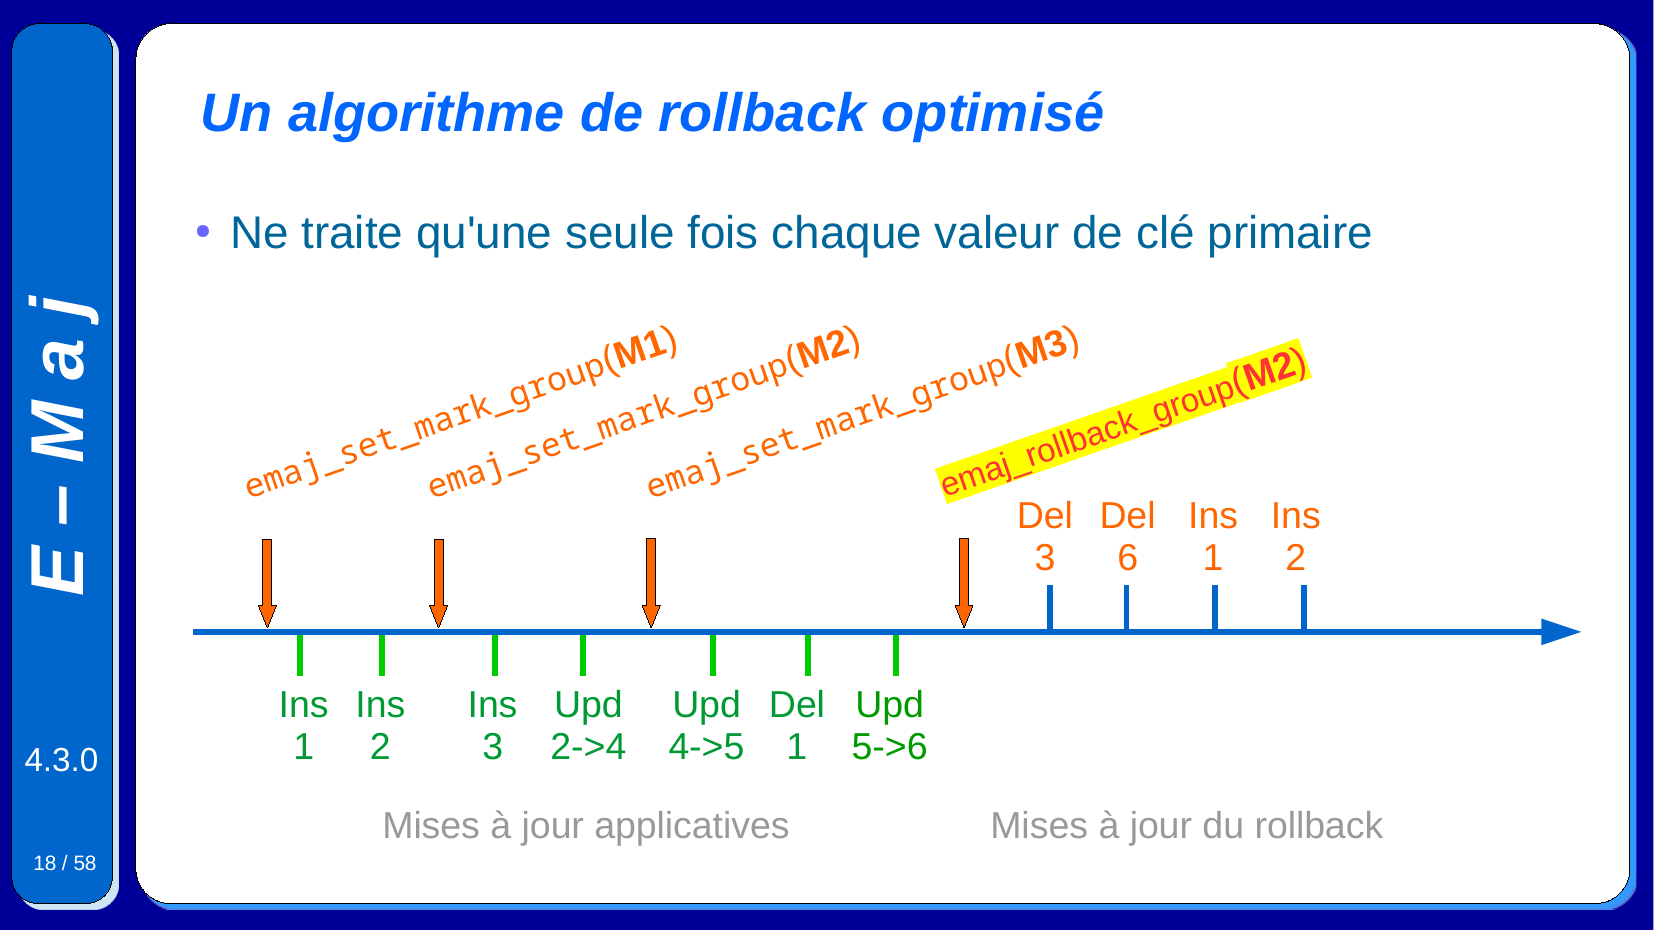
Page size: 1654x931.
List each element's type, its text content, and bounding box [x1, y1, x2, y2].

text_box Del 3 [1002, 487, 1084, 588]
text_box emaj_rollback_group(M2) [917, 313, 1369, 530]
text_box emaj_set_mark_group(M3) [622, 302, 1105, 530]
text_box Ins 3 [452, 676, 535, 777]
text_box Del 1 [779, 676, 836, 777]
text_box Upd 5->6 [836, 676, 962, 777]
text_box Ins 1 [1187, 487, 1256, 588]
title Un algorithme de rollback optimisé [200, 34, 1575, 191]
text_box Del 6 [1084, 487, 1187, 588]
text_box Mises à jour applicatives [367, 796, 805, 854]
text_box [258, 539, 277, 628]
text_box Ins 2 [1256, 487, 1347, 588]
text_box [955, 538, 973, 628]
text_box Mises à jour du rollback [975, 796, 1399, 854]
text_box Upd 4->5 [653, 676, 779, 777]
text_box [429, 539, 448, 628]
text_box emaj_set_mark_group(M2) [403, 302, 887, 530]
text_box [642, 538, 661, 628]
text_box Upd 2->4 [535, 676, 653, 777]
text_box emaj_set_mark_group(M1) [220, 302, 700, 530]
list Ne traite qu'une seule fois chaque valeur de clé primaire [177, 206, 1587, 827]
text_box Ins 1 [263, 676, 340, 777]
text_box Ins 2 [340, 676, 432, 777]
